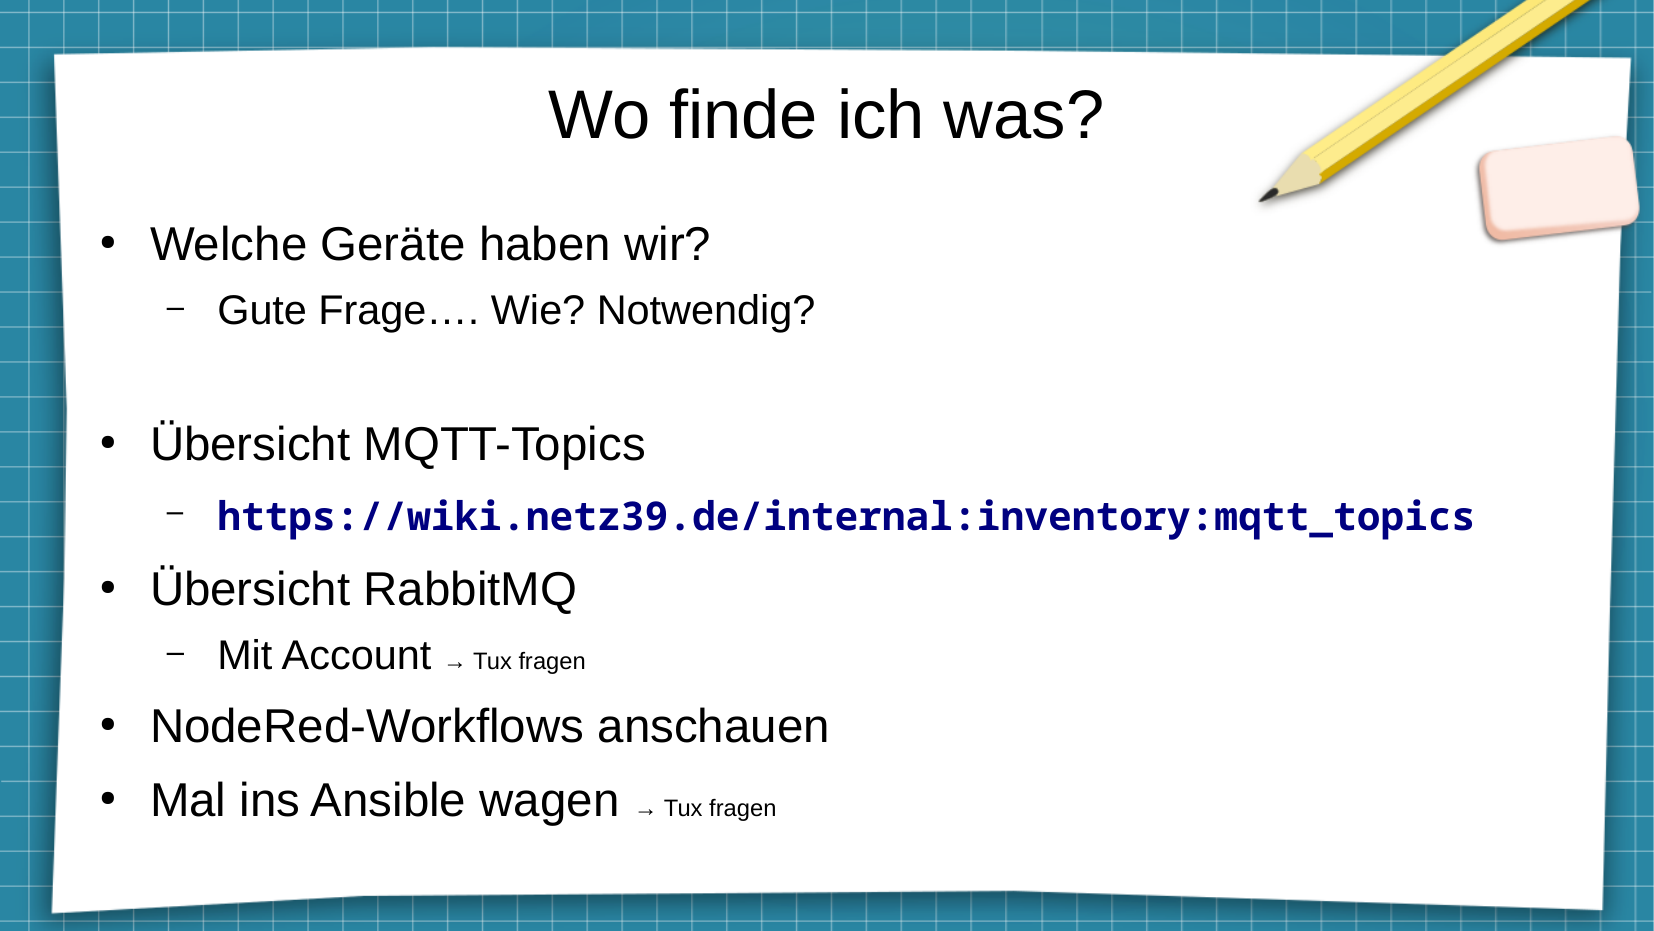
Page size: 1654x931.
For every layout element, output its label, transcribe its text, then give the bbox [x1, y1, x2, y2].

list Welche Geräte haben wir? Gute Frage…. Wie? Notwendig? Übersicht MQTT-Topics https://wiki.netz39.de/internal:inventory:mqtt_topics Übersicht RabbitMQ Mit Account → Tux fragen NodeRed-Workflows anschauen Mal ins Ansible wagen → Tux fragen [82, 217, 1571, 827]
title Wo finde ich was? [82, 37, 1571, 193]
picture [0, 0, 1654, 931]
